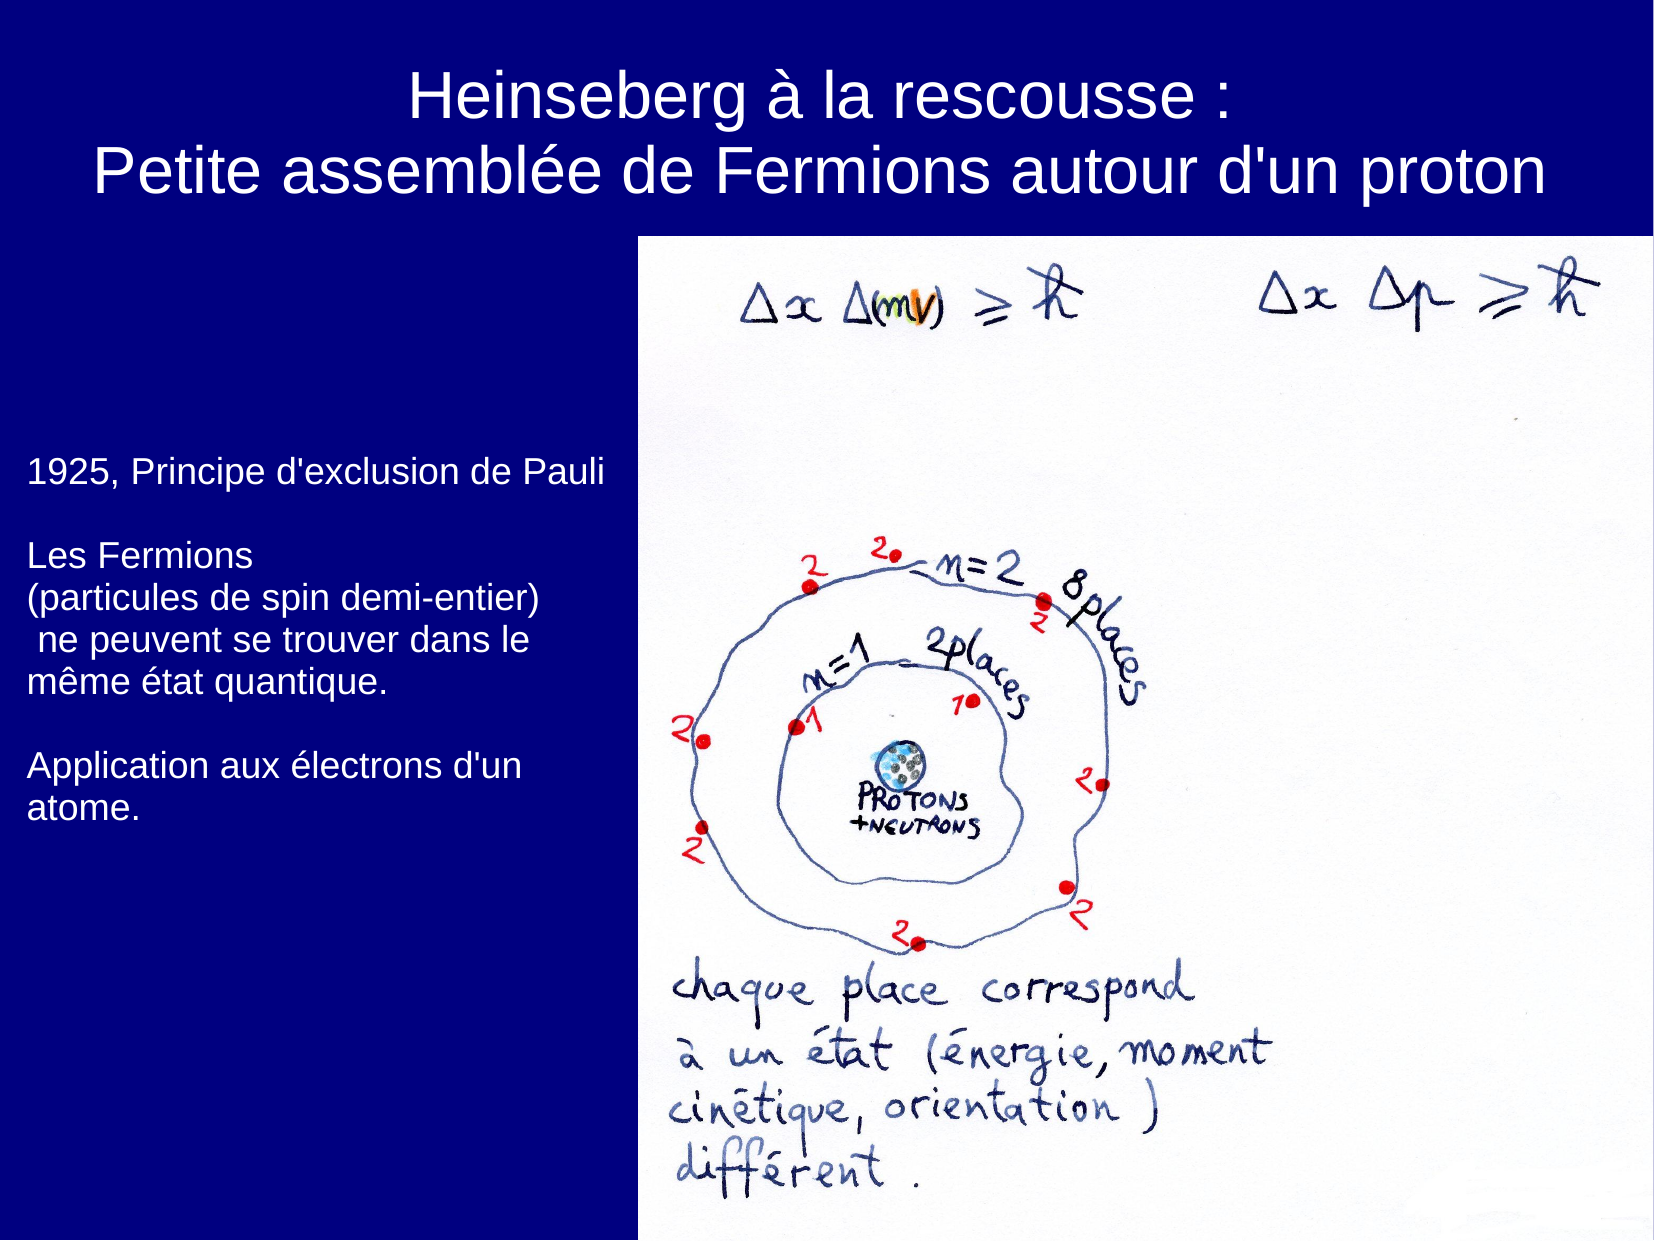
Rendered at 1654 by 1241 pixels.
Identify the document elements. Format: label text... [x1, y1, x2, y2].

picture [638, 236, 1654, 1241]
text_box 1925, Principe d'exclusion de Pauli Les Fermions (particules de spin demi-entier) ne peuvent se trouver dans le même état quantique. Application aux électrons d'un atome. [11, 442, 621, 879]
title Heinseberg à la rescousse : Petite assemblée de Fermions autour d'un proton [76, 29, 1565, 237]
